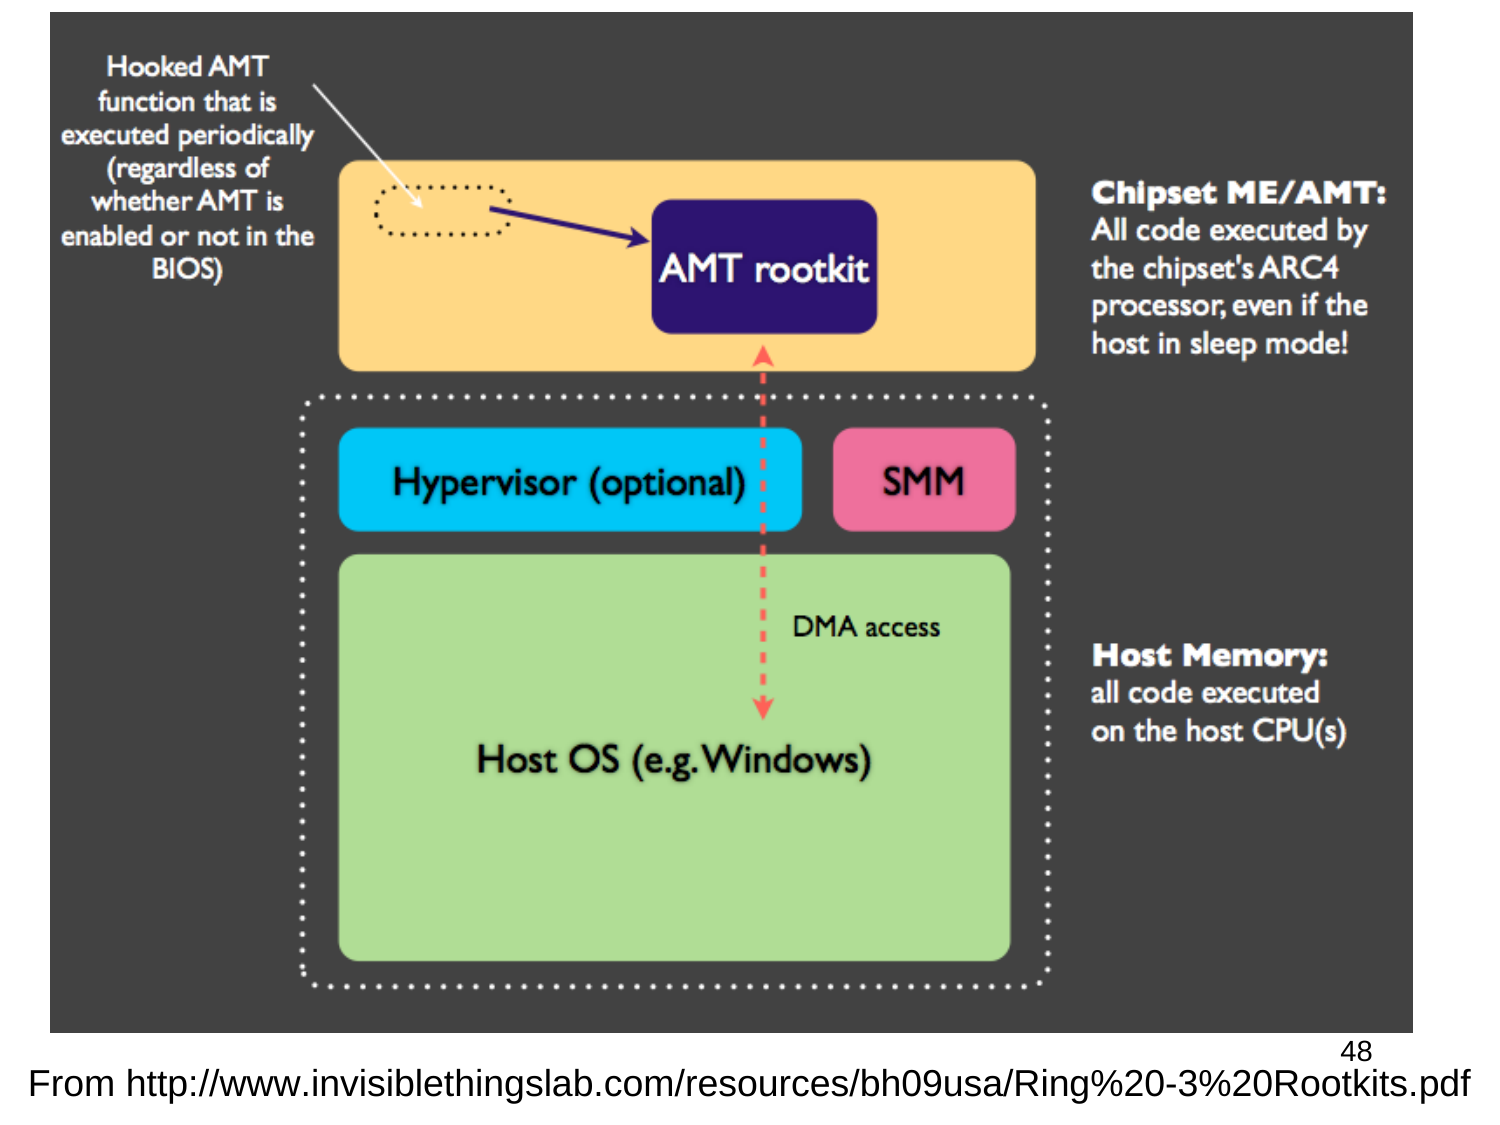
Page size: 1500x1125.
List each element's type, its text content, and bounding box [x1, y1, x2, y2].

picture [50, 12, 1413, 1034]
title [0, 0, 1500, 188]
text_box <number> [1074, 1034, 1388, 1051]
text_box From http://www.invisiblethingslab.com/resources/bh09usa/Ring%20-3%20Rootkits.pdf [13, 1051, 1487, 1113]
